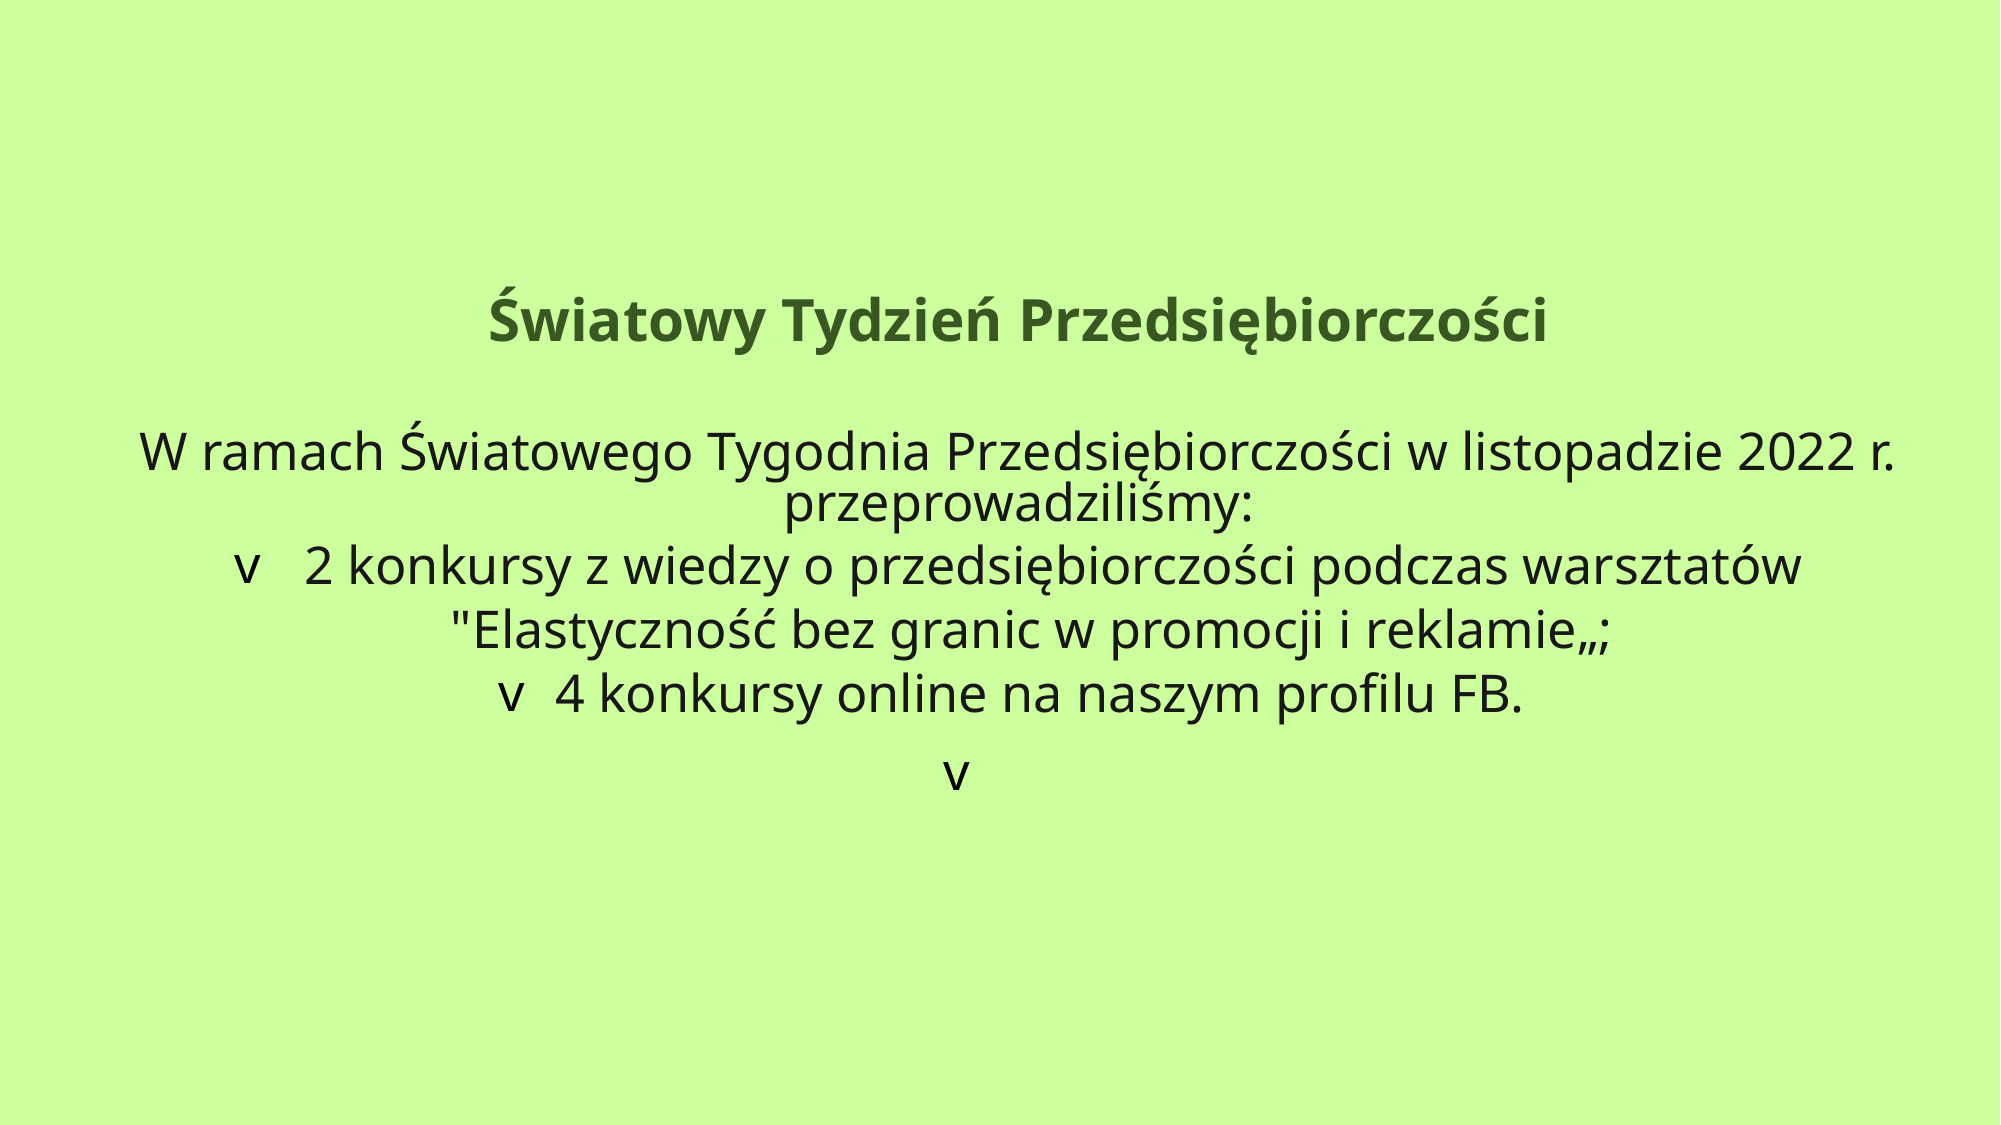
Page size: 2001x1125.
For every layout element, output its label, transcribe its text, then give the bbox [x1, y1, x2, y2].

list Światowy Tydzień Przedsiębiorczości W ramach Światowego Tygodnia Przedsiębiorczości w listopadzie 2022 r. przeprowadziliśmy: 2 konkursy z wiedzy o przedsiębiorczości podczas warsztatów "Elastyczność bez granic w promocji i reklamie„; 4 konkursy online na naszym profilu FB. [19, 90, 1981, 925]
